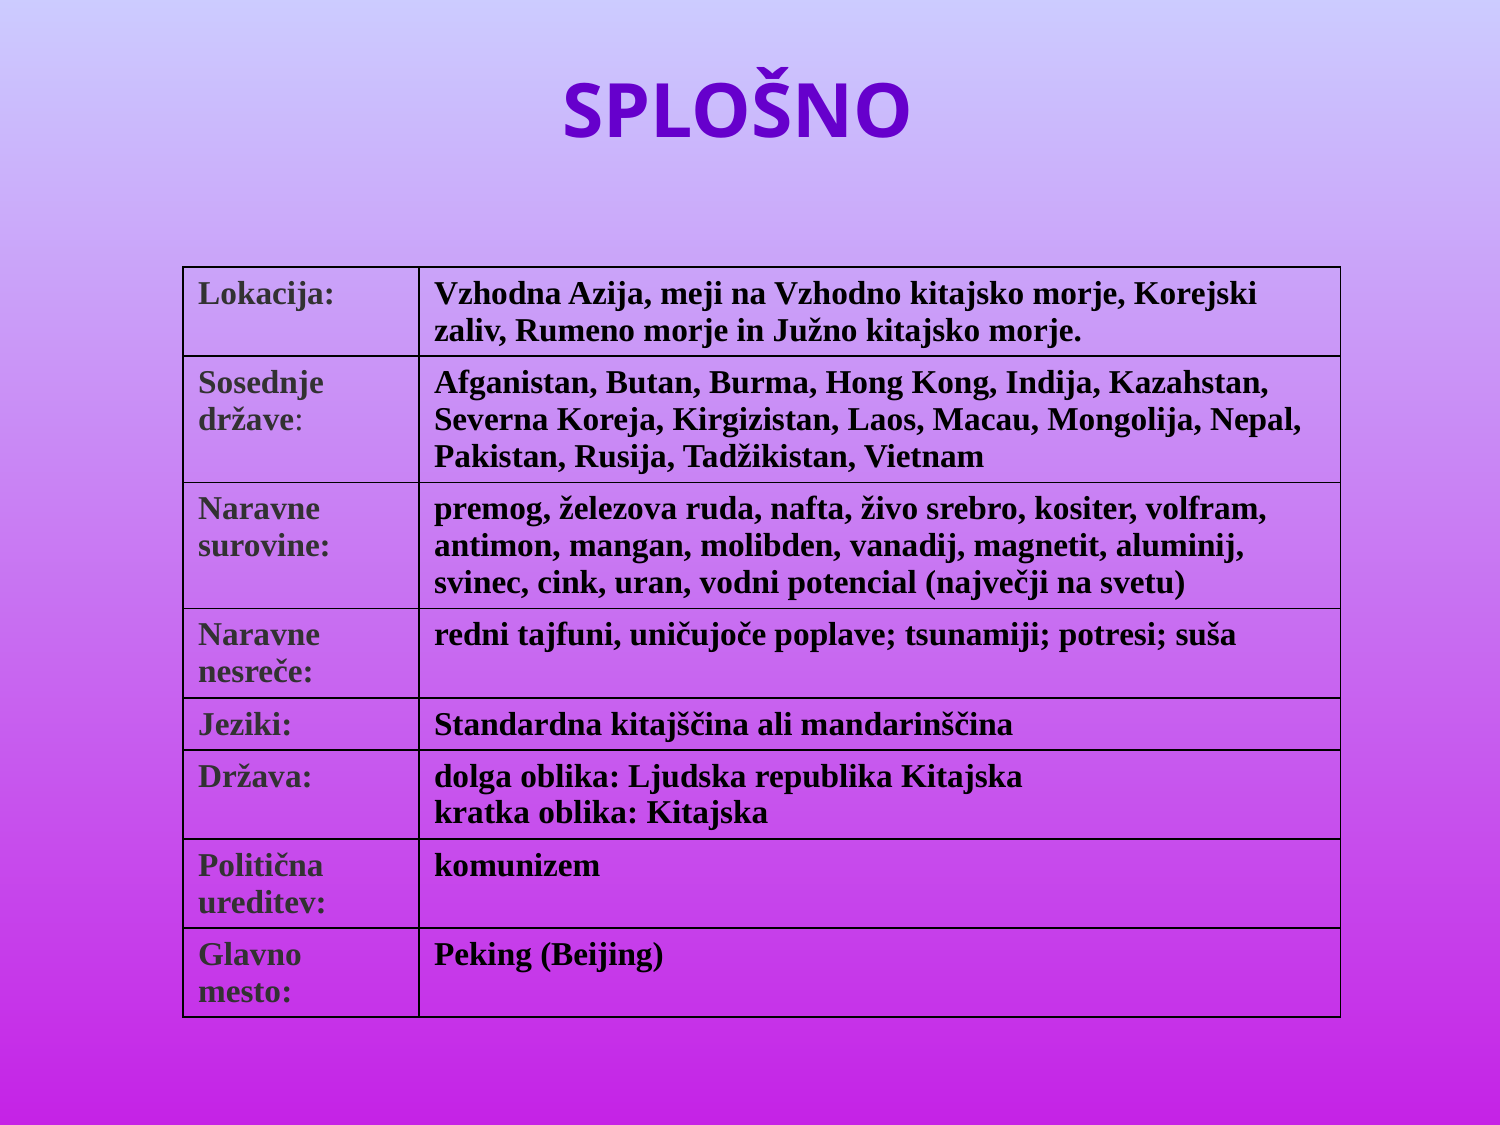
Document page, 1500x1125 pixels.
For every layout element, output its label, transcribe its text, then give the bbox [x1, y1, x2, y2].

table_cell Politična ureditev: [184, 840, 418, 927]
table_cell Sosednje države: [184, 357, 418, 482]
table_cell Afganistan, Butan, Burma, Hong Kong, Indija, Kazahstan, Severna Koreja, Kirgizistan, Laos, Macau, Mongolija, Nepal, Pakistan, Rusija, Tadžikistan, Vietnam [420, 357, 1340, 482]
table_cell Naravne surovine: [184, 483, 418, 608]
table_cell Naravne nesreče: [184, 609, 418, 697]
table_cell premog, železova ruda, nafta, živo srebro, kositer, volfram, antimon, mangan, molibden, vanadij, magnetit, aluminij, svinec, cink, uran, vodni potencial (največji na svetu) [420, 483, 1340, 608]
table_cell Glavno mesto: [184, 929, 418, 1016]
table_cell Država: [184, 751, 418, 838]
table_cell Jeziki: [184, 699, 418, 749]
table_header Lokacija: [184, 268, 418, 355]
text_box SPLOŠNO [490, 54, 987, 232]
table_cell Peking (Beijing) [420, 929, 1340, 1016]
table_cell dolga oblika: Ljudska republika Kitajska kratka oblika: Kitajska [420, 751, 1340, 838]
table_header Vzhodna Azija, meji na Vzhodno kitajsko morje, Korejski zaliv, Rumeno morje in Južno kitajsko morje. [420, 268, 1340, 355]
table_cell Standardna kitajščina ali mandarinščina [420, 699, 1340, 749]
table_cell komunizem [420, 840, 1340, 927]
table_cell redni tajfuni, uničujoče poplave; tsunamiji; potresi; suša [420, 609, 1340, 697]
